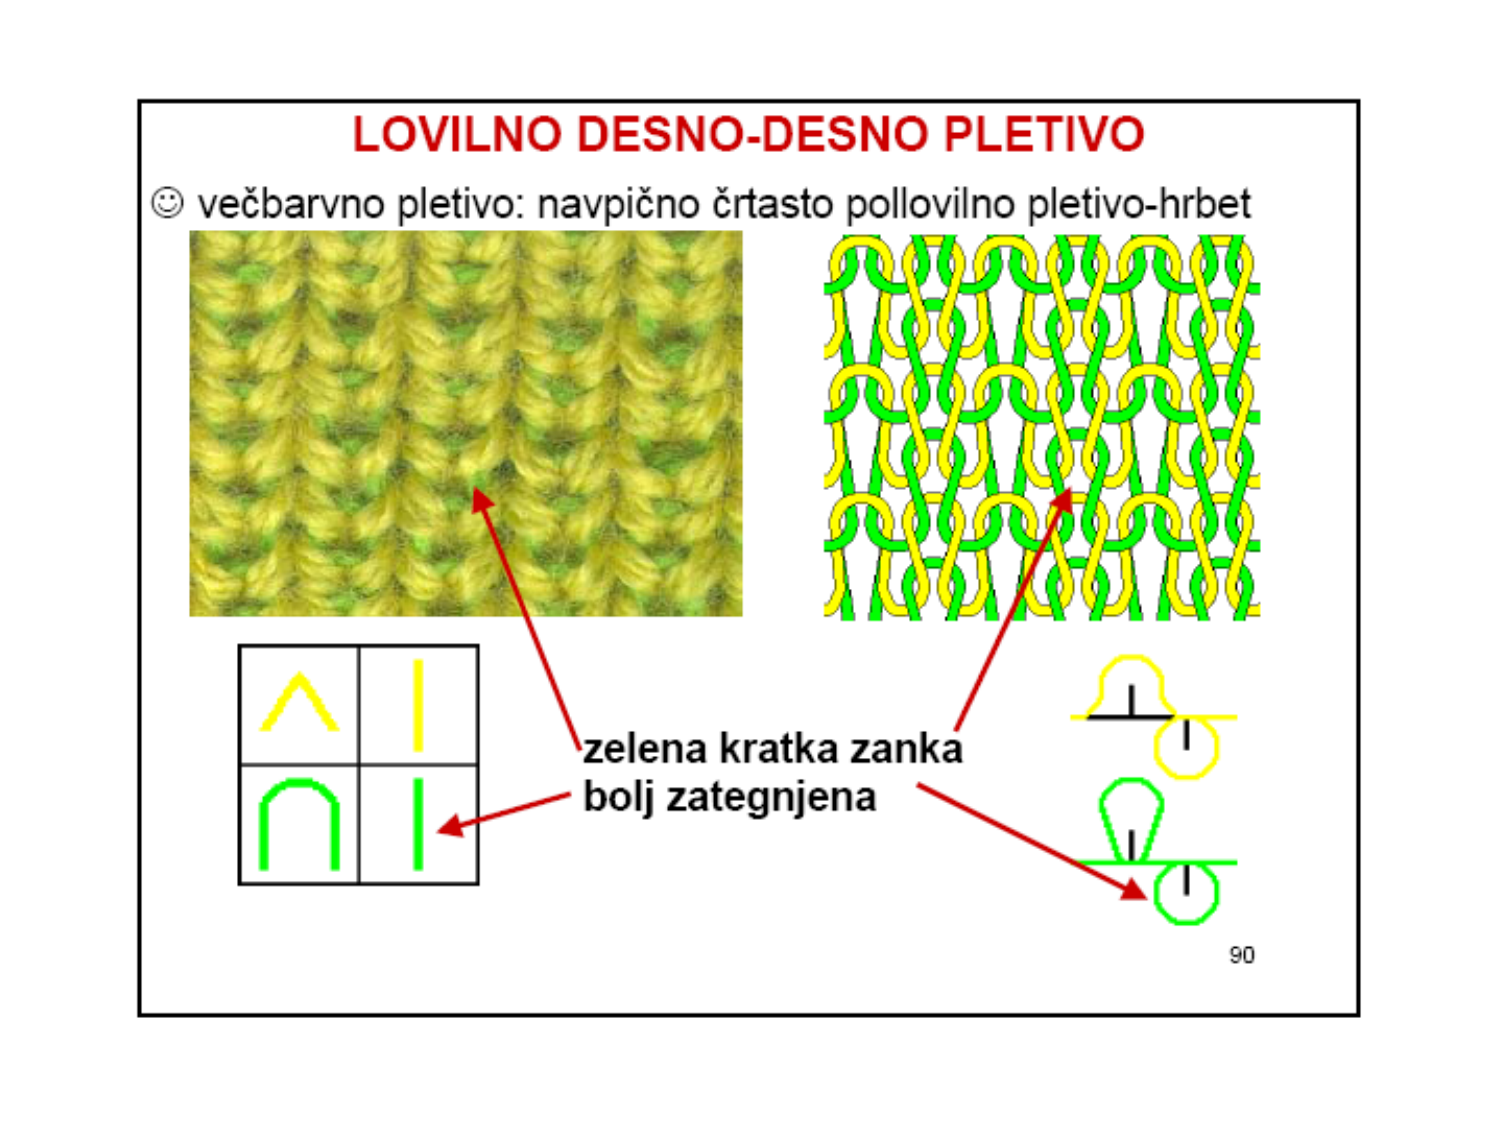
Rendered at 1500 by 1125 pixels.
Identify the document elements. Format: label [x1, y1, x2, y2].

picture [117, 85, 1382, 1041]
